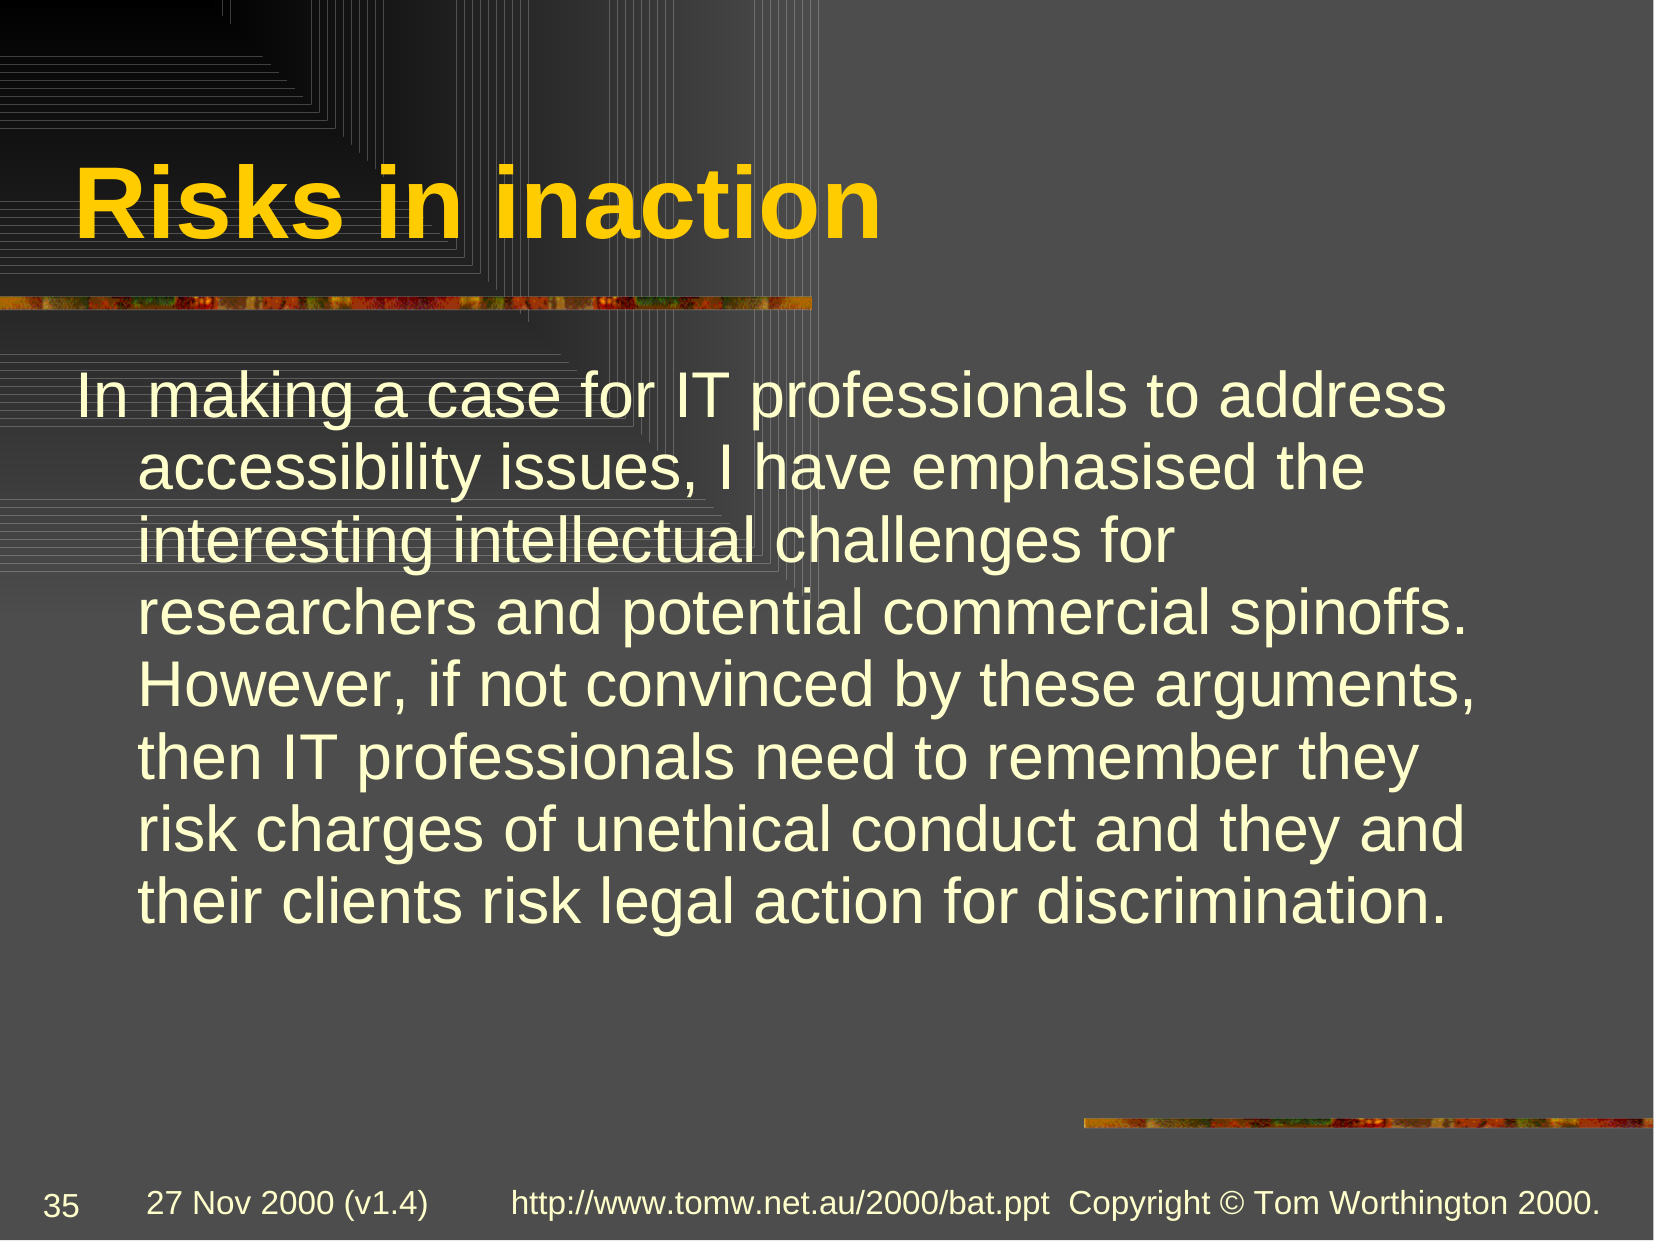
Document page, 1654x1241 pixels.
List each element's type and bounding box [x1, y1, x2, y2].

picture [1084, 1117, 1654, 1131]
picture [0, 295, 812, 314]
